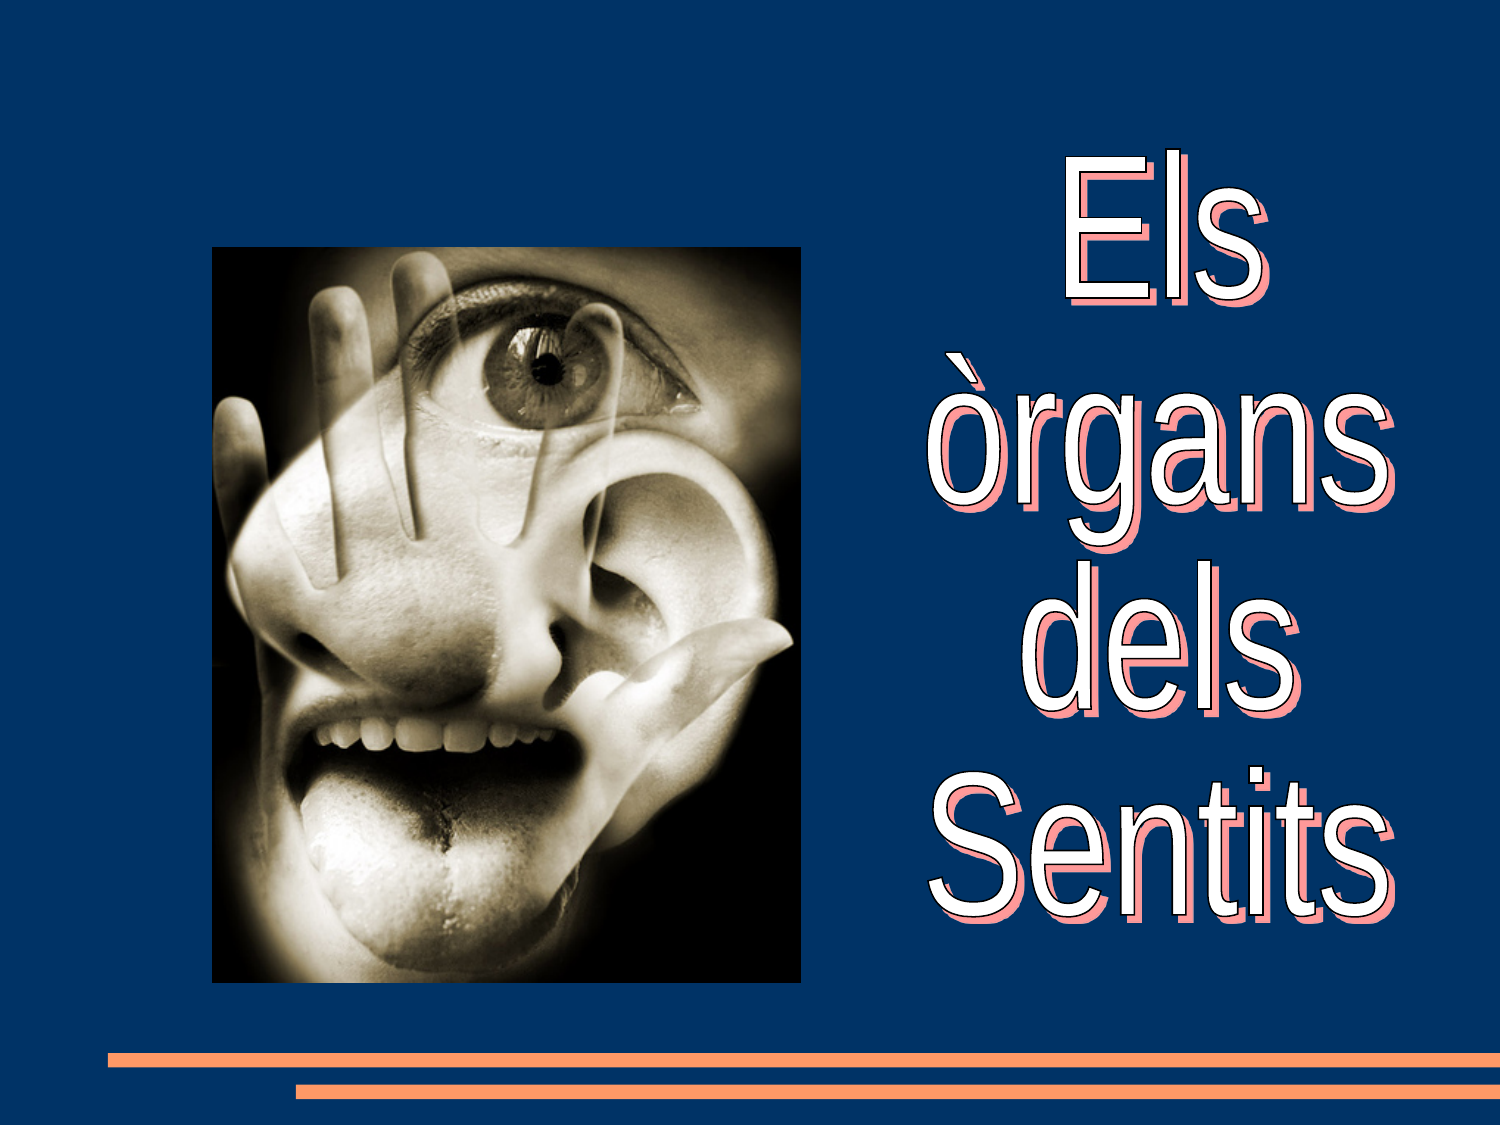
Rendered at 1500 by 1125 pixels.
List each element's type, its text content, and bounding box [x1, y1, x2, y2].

text_box Els òrgans dels Sentits [1240, 392, 1306, 504]
text_box Els òrgans dels Sentits [1064, 393, 1135, 547]
text_box Els òrgans dels Sentits [1166, 148, 1180, 298]
text_box Els òrgans dels Sentits [1194, 187, 1262, 300]
text_box Els òrgans dels Sentits [1021, 560, 1092, 712]
text_box Els òrgans dels Sentits [1150, 392, 1231, 506]
text_box Els òrgans dels Sentits [1249, 806, 1263, 915]
text_box Els òrgans dels Sentits [927, 771, 1017, 917]
text_box Els òrgans dels Sentits [1016, 392, 1056, 504]
text_box Els òrgans dels Sentits [1320, 804, 1388, 917]
picture [212, 247, 801, 983]
text_box Els òrgans dels Sentits [1030, 804, 1104, 917]
text_box Els òrgans dels Sentits [1320, 393, 1388, 506]
text_box Els òrgans dels Sentits [945, 352, 978, 383]
text_box Els òrgans dels Sentits [1225, 598, 1294, 712]
text_box Els òrgans dels Sentits [927, 392, 1001, 506]
text_box Els òrgans dels Sentits [1107, 598, 1181, 712]
text_box Els òrgans dels Sentits [1197, 560, 1212, 710]
text_box Els òrgans dels Sentits [1275, 781, 1316, 917]
text_box Els òrgans dels Sentits [1198, 781, 1238, 917]
text_box Els òrgans dels Sentits [1065, 156, 1150, 298]
text_box Els òrgans dels Sentits [1120, 804, 1186, 915]
